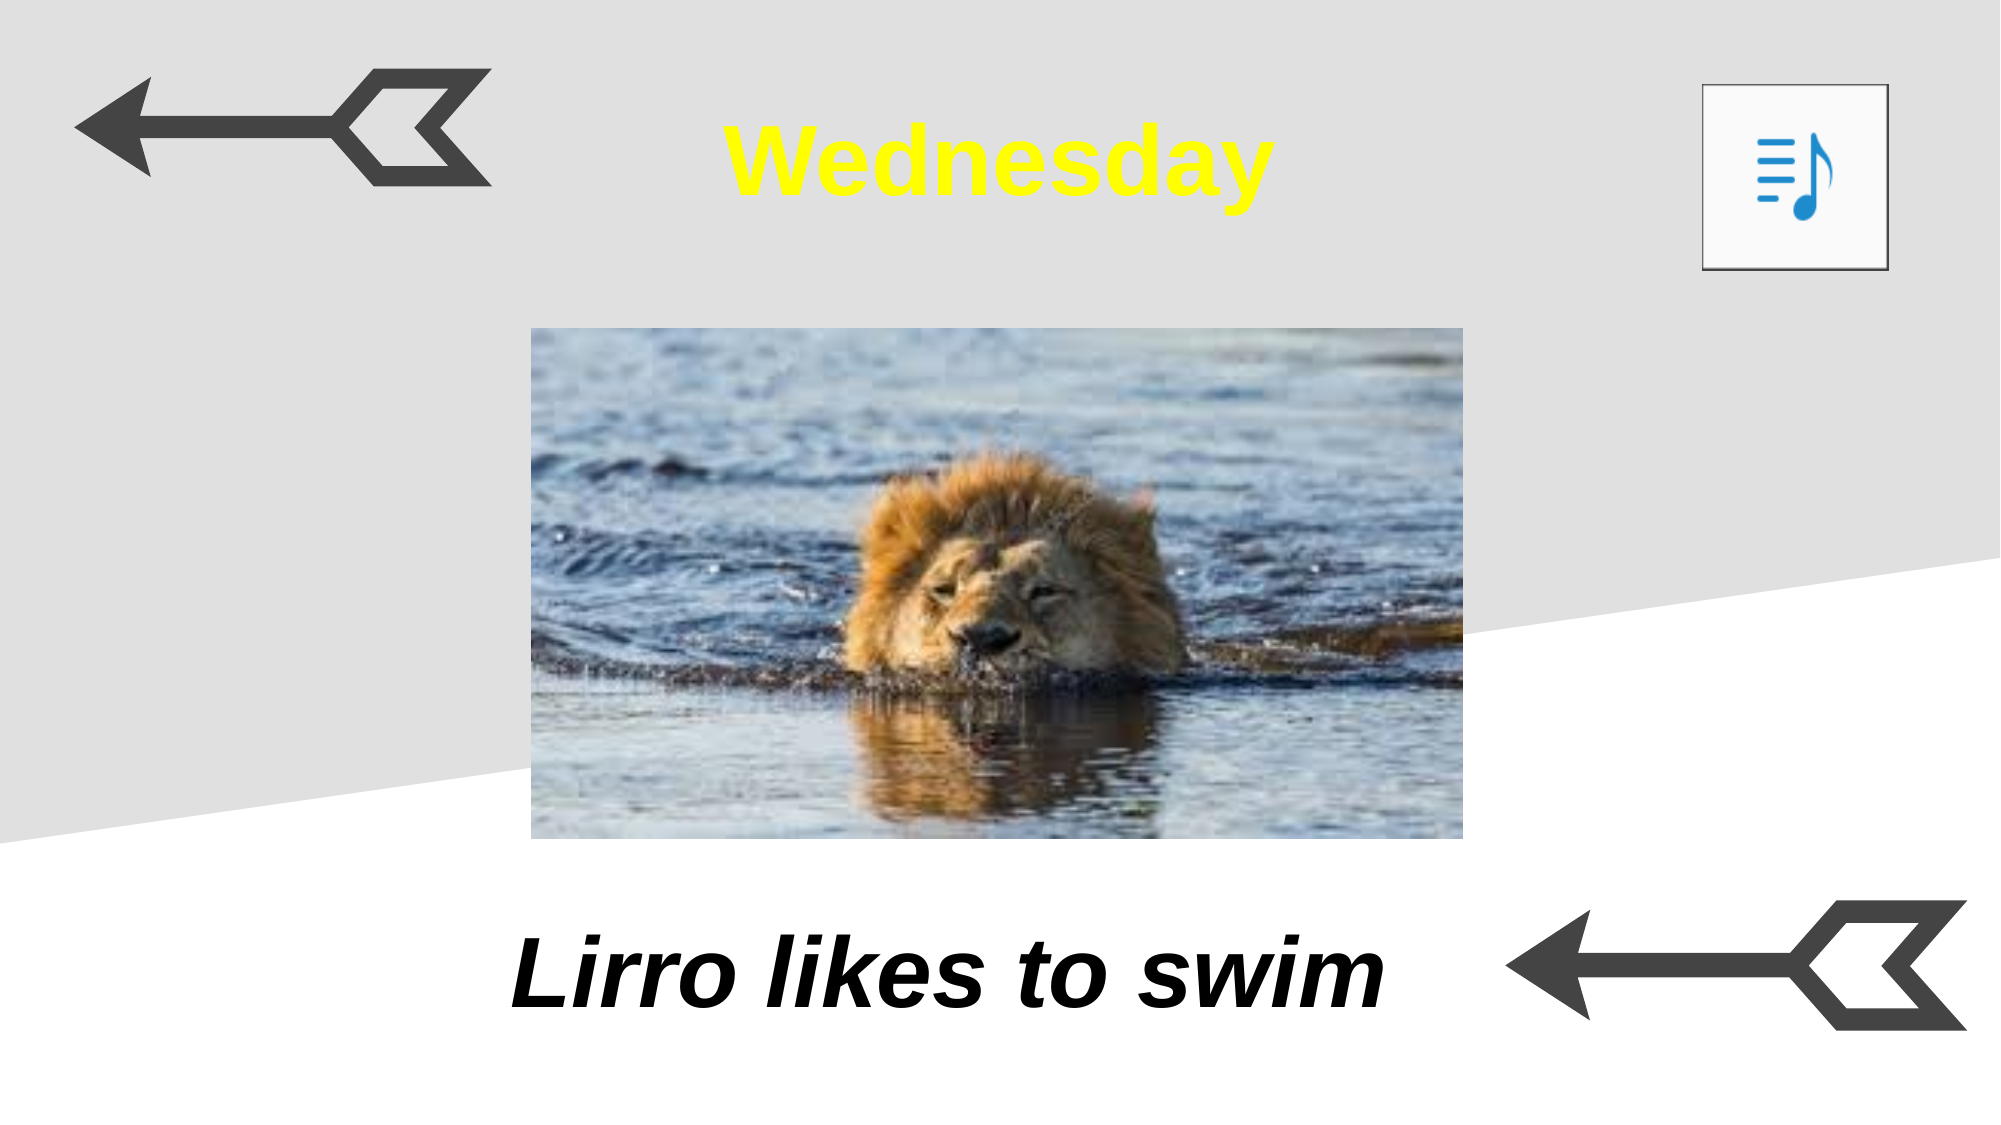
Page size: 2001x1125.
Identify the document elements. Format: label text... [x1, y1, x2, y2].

text_box Lirro likes to swim [495, 909, 1760, 1078]
picture [531, 328, 1463, 839]
picture [58, 58, 508, 196]
text_box [1700, 82, 1890, 272]
text_box Wednesday [708, 97, 1571, 266]
picture [1488, 889, 1985, 1042]
